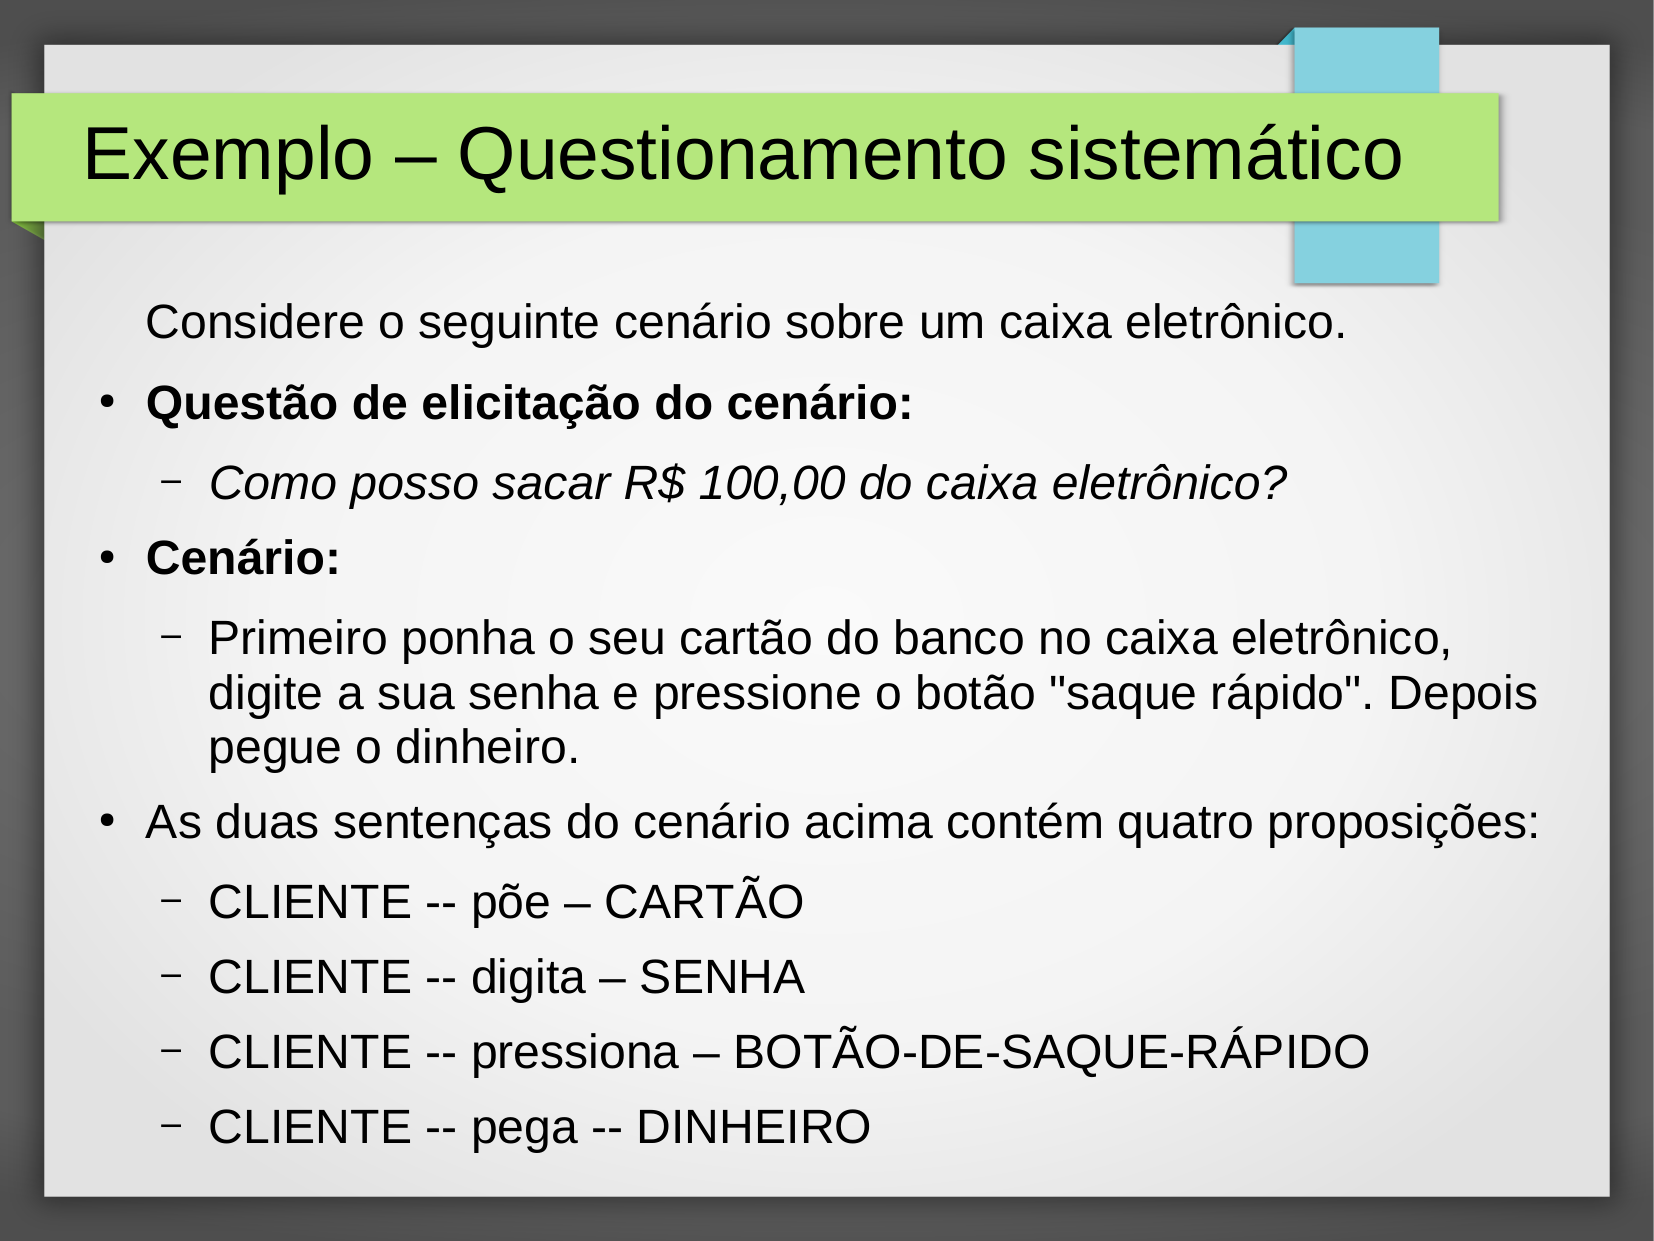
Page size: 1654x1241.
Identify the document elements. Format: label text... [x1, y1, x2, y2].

list Considere o seguinte cenário sobre um caixa eletrônico. Questão de elicitação do cenário: Como posso sacar R$ 100,00 do caixa eletrônico? Cenário: Primeiro ponha o seu cartão do banco no caixa eletrônico, digite a sua senha e pressione o botão "saque rápido". Depois pegue o dinheiro. As duas sentenças do cenário acima contém quatro proposições: CLIENTE -- põe – CARTÃO CLIENTE -- digita – SENHA CLIENTE -- pressiona – BOTÃO-DE-SAQUE-RÁPIDO CLIENTE -- pega -- DINHEIRO [82, 295, 1571, 1170]
title Exemplo – Questionamento sistemático [82, 94, 1571, 213]
picture [0, 0, 1654, 1241]
